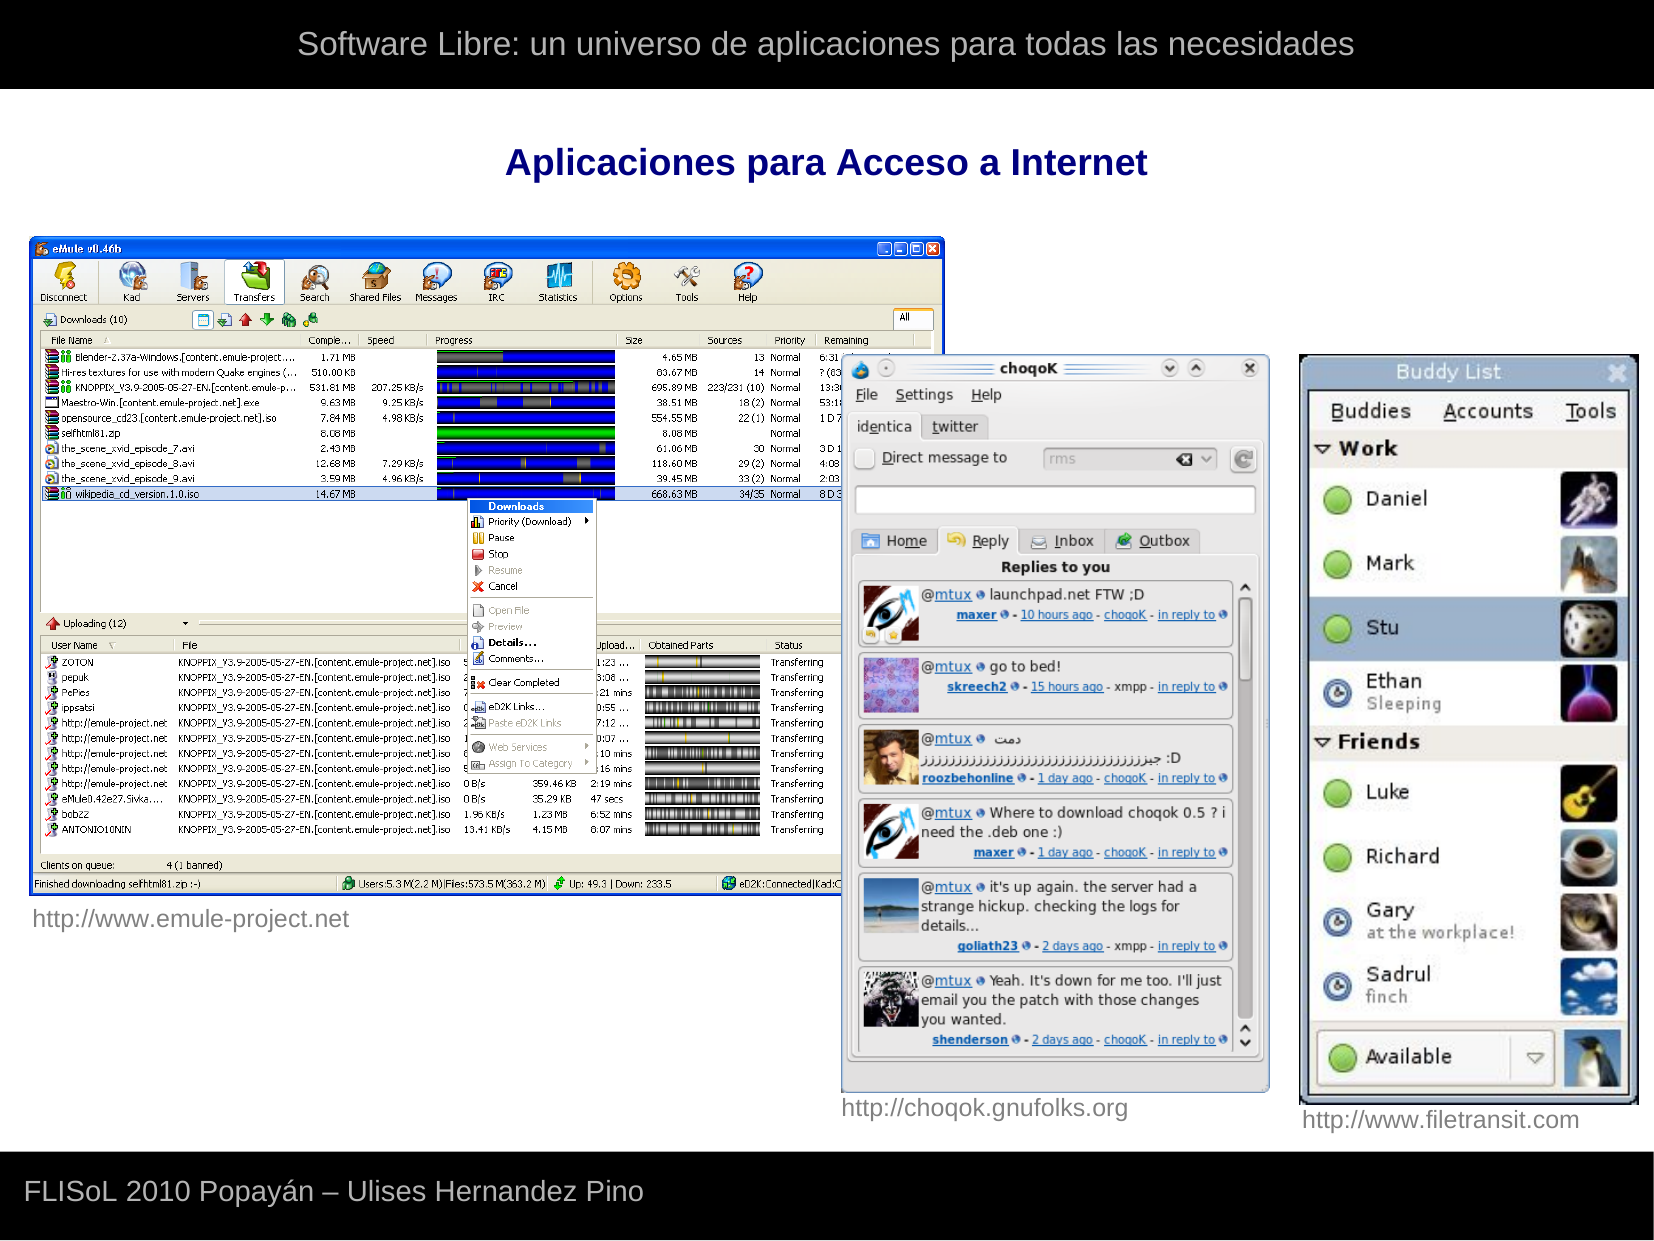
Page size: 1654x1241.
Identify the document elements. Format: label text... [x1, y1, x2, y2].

picture [1299, 354, 1639, 1105]
picture [29, 236, 1270, 1093]
text_box http://www.filetransit.com [1287, 1098, 1596, 1142]
text_box http://choqok.gnufolks.org [826, 1086, 1145, 1130]
text_box http://www.emule-project.net [17, 897, 366, 941]
title Aplicaciones para Acceso a Internet [82, 125, 1571, 200]
